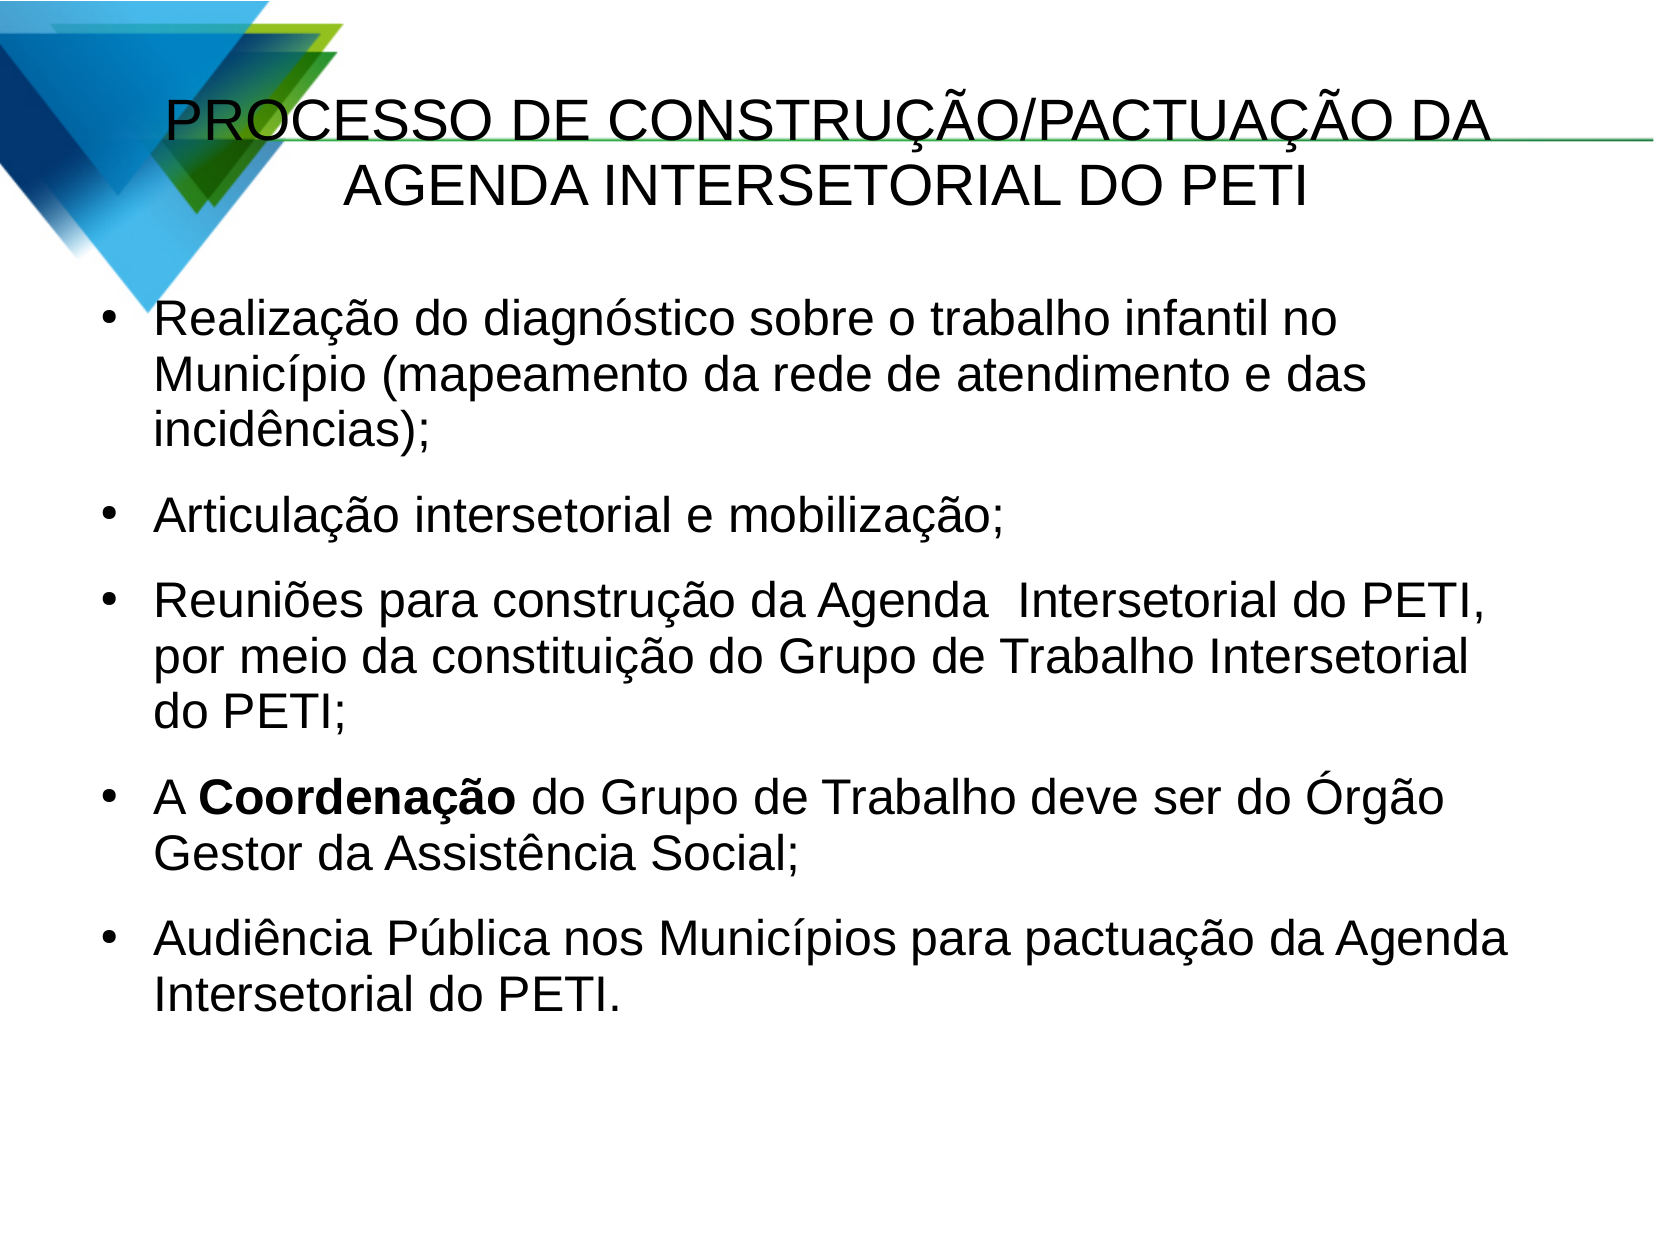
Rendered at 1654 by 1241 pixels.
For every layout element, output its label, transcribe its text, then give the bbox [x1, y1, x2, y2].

picture [0, 1, 1654, 1241]
list Realização do diagnóstico sobre o trabalho infantil no Município (mapeamento da rede de atendimento e das incidências); Articulação intersetorial e mobilização; Reuniões para construção da Agenda Intersetorial do PETI, por meio da constituição do Grupo de Trabalho Intersetorial do PETI; A Coordenação do Grupo de Trabalho deve ser do Órgão Gestor da Assistência Social; Audiência Pública nos Municípios para pactuação da Agenda Intersetorial do PETI. [82, 290, 1538, 1109]
title PROCESSO DE CONSTRUÇÃO/PACTUAÇÃO DA AGENDA INTERSETORIAL DO PETI [82, 56, 1571, 250]
